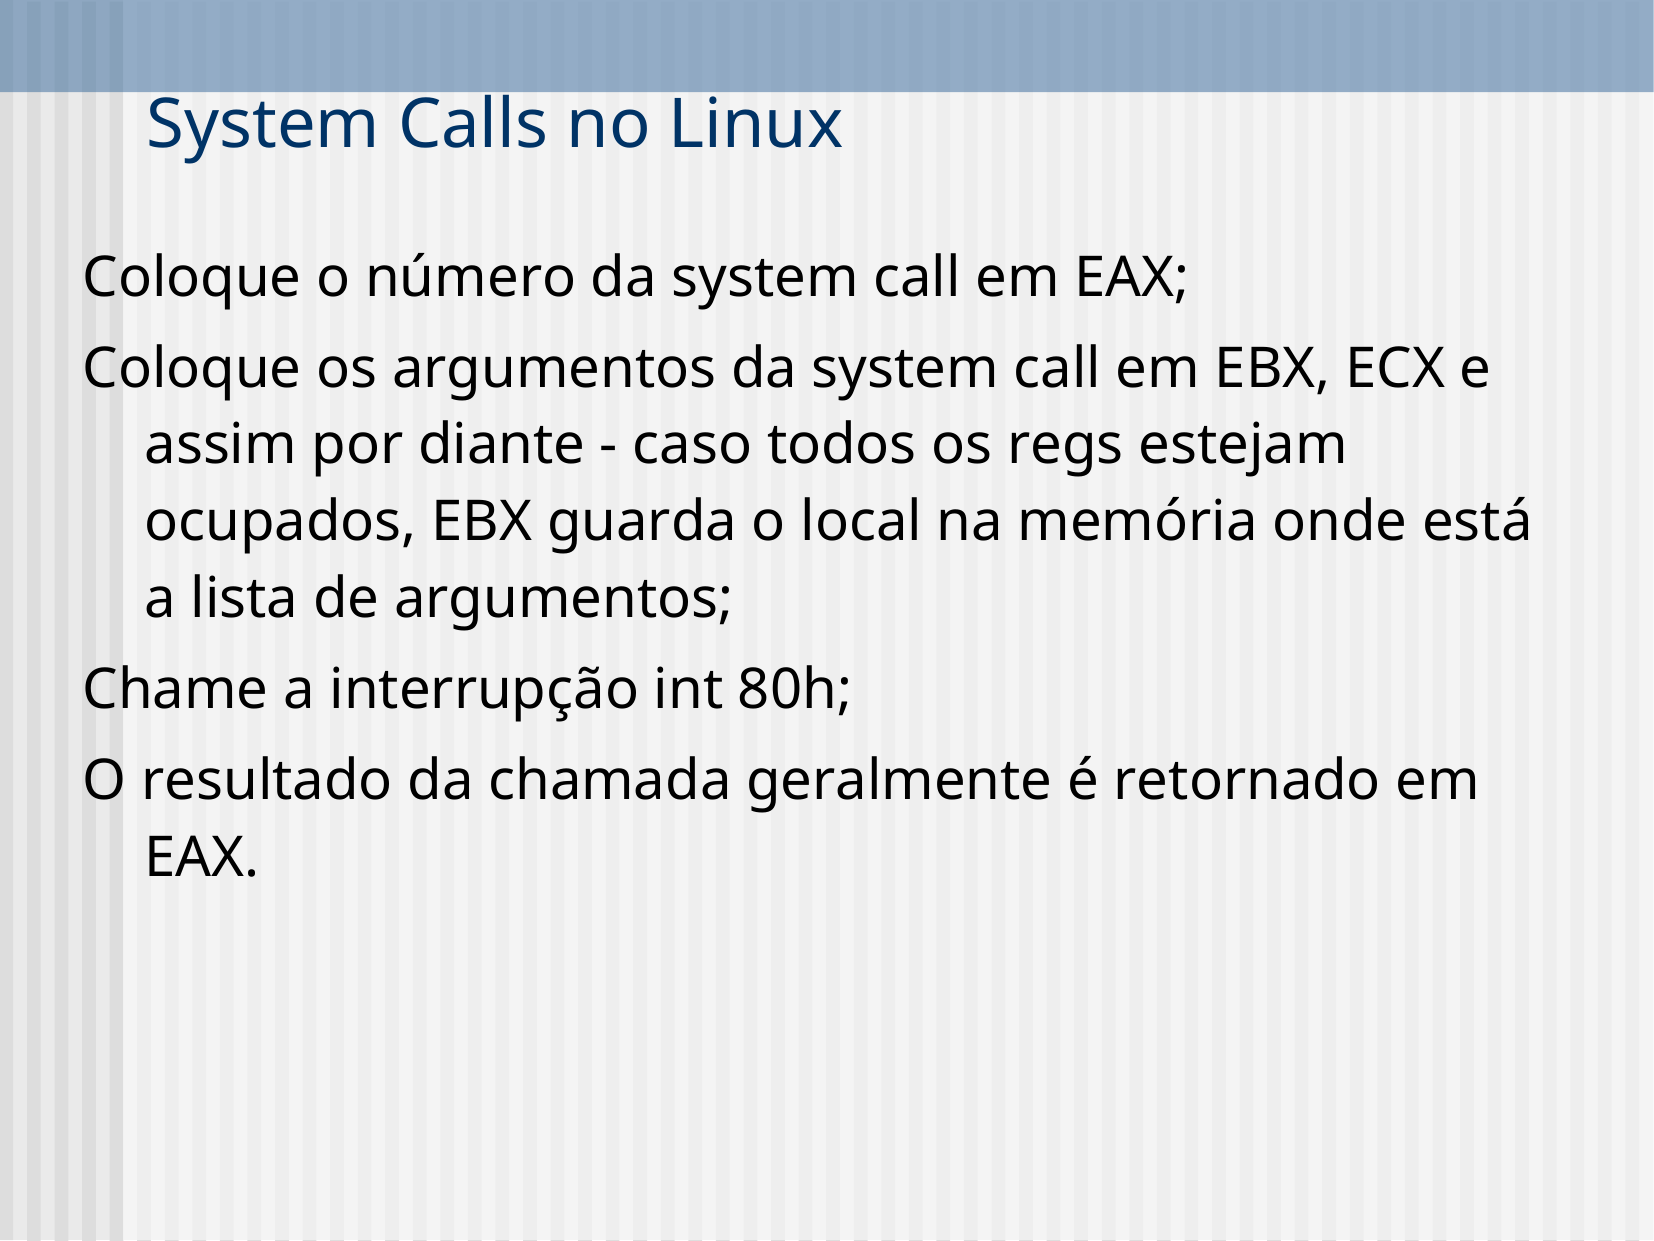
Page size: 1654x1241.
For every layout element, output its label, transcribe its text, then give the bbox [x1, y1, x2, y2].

title System Calls no Linux [146, 36, 1536, 204]
list Coloque o número da system call em EAX; Coloque os argumentos da system call em EBX, ECX e assim por diante - caso todos os regs estejam ocupados, EBX guarda o local na memória onde está a lista de argumentos; Chame a interrupção int 80h; O resultado da chamada geralmente é retornado em EAX. [82, 236, 1571, 1094]
